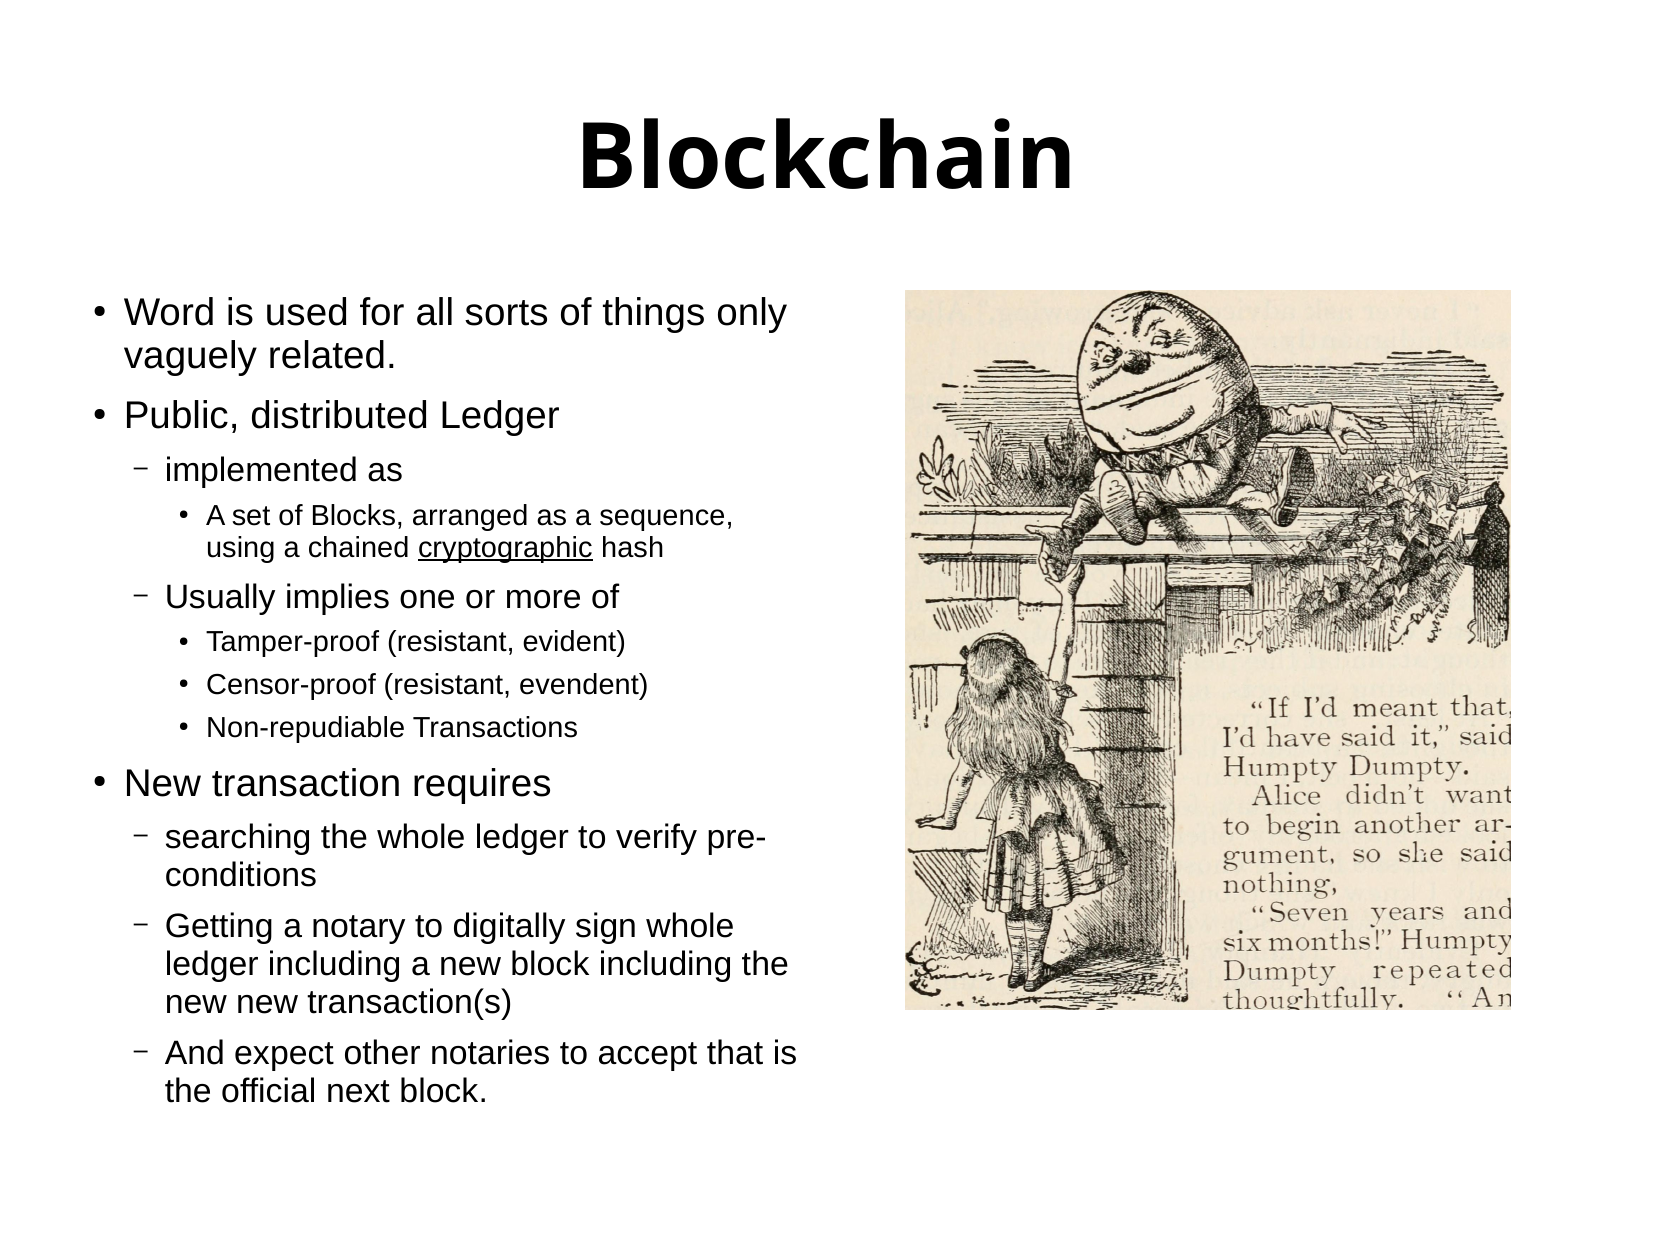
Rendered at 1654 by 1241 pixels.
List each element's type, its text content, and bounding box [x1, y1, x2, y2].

title Blockchain [82, 49, 1571, 257]
picture [905, 290, 1511, 1010]
list Word is used for all sorts of things only vaguely related. Public, distributed Ledger implemented as A set of Blocks, arranged as a sequence, using a chained cryptographic hash Usually implies one or more of Tamper-proof (resistant, evident) Censor-proof (resistant, evendent) Non-repudiable Transactions New transaction requires searching the whole ledger to verify pre-conditions Getting a notary to digitally sign whole ledger including a new block including the new new transaction(s) And expect other notaries to accept that is the official next block. [82, 290, 809, 1126]
